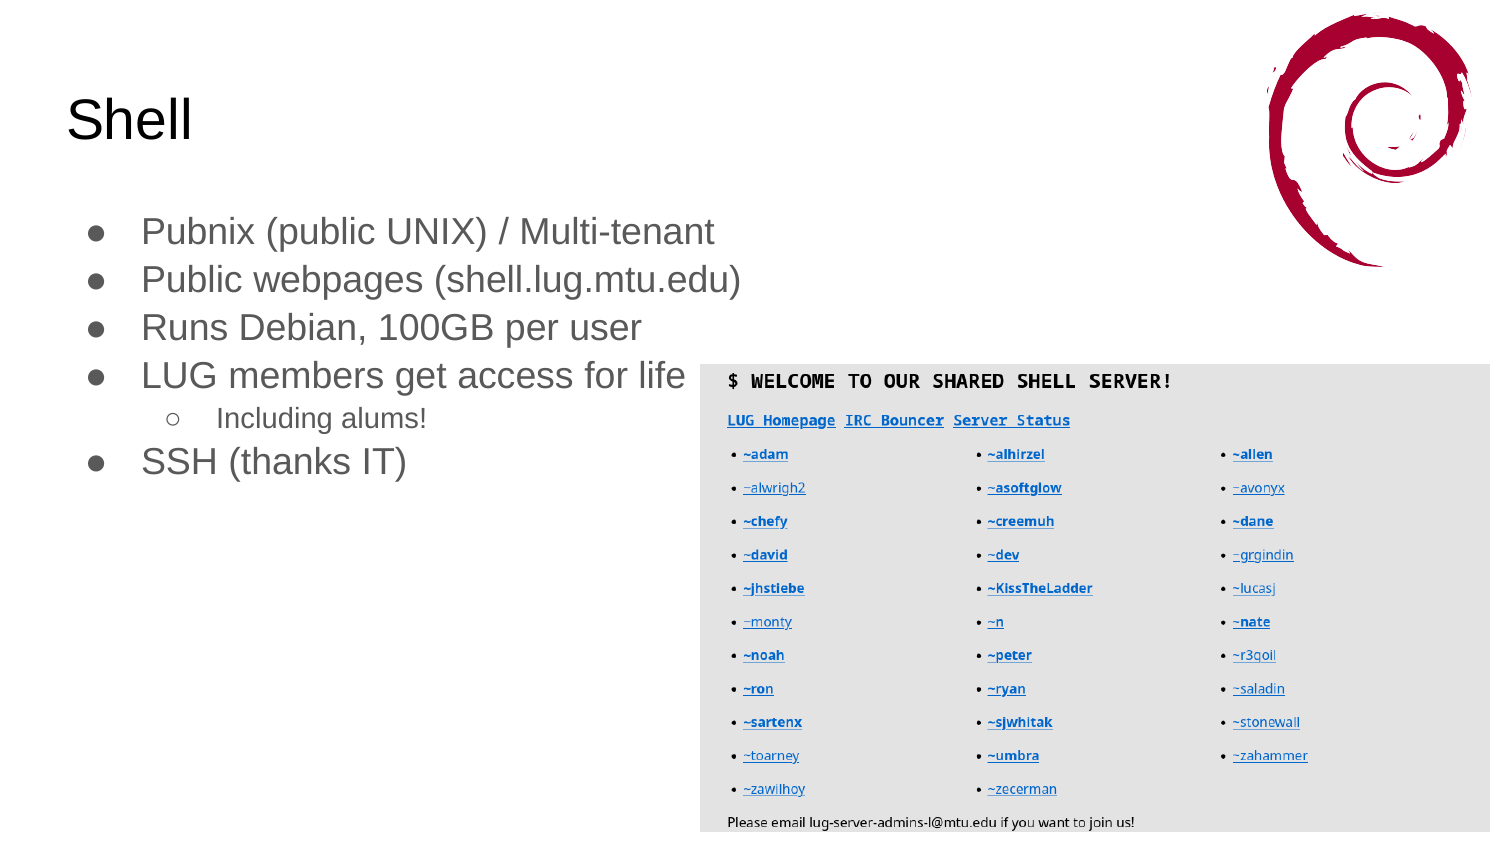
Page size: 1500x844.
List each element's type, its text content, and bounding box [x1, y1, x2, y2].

picture [1267, 12, 1472, 267]
title Shell [51, 72, 1267, 167]
picture [700, 364, 1490, 832]
list Pubnix (public UNIX) / Multi-tenant Public webpages (shell.lug.mtu.edu) Runs Debian, 100GB per user LUG members get access for life Including alums! SSH (thanks IT) [51, 189, 1449, 750]
